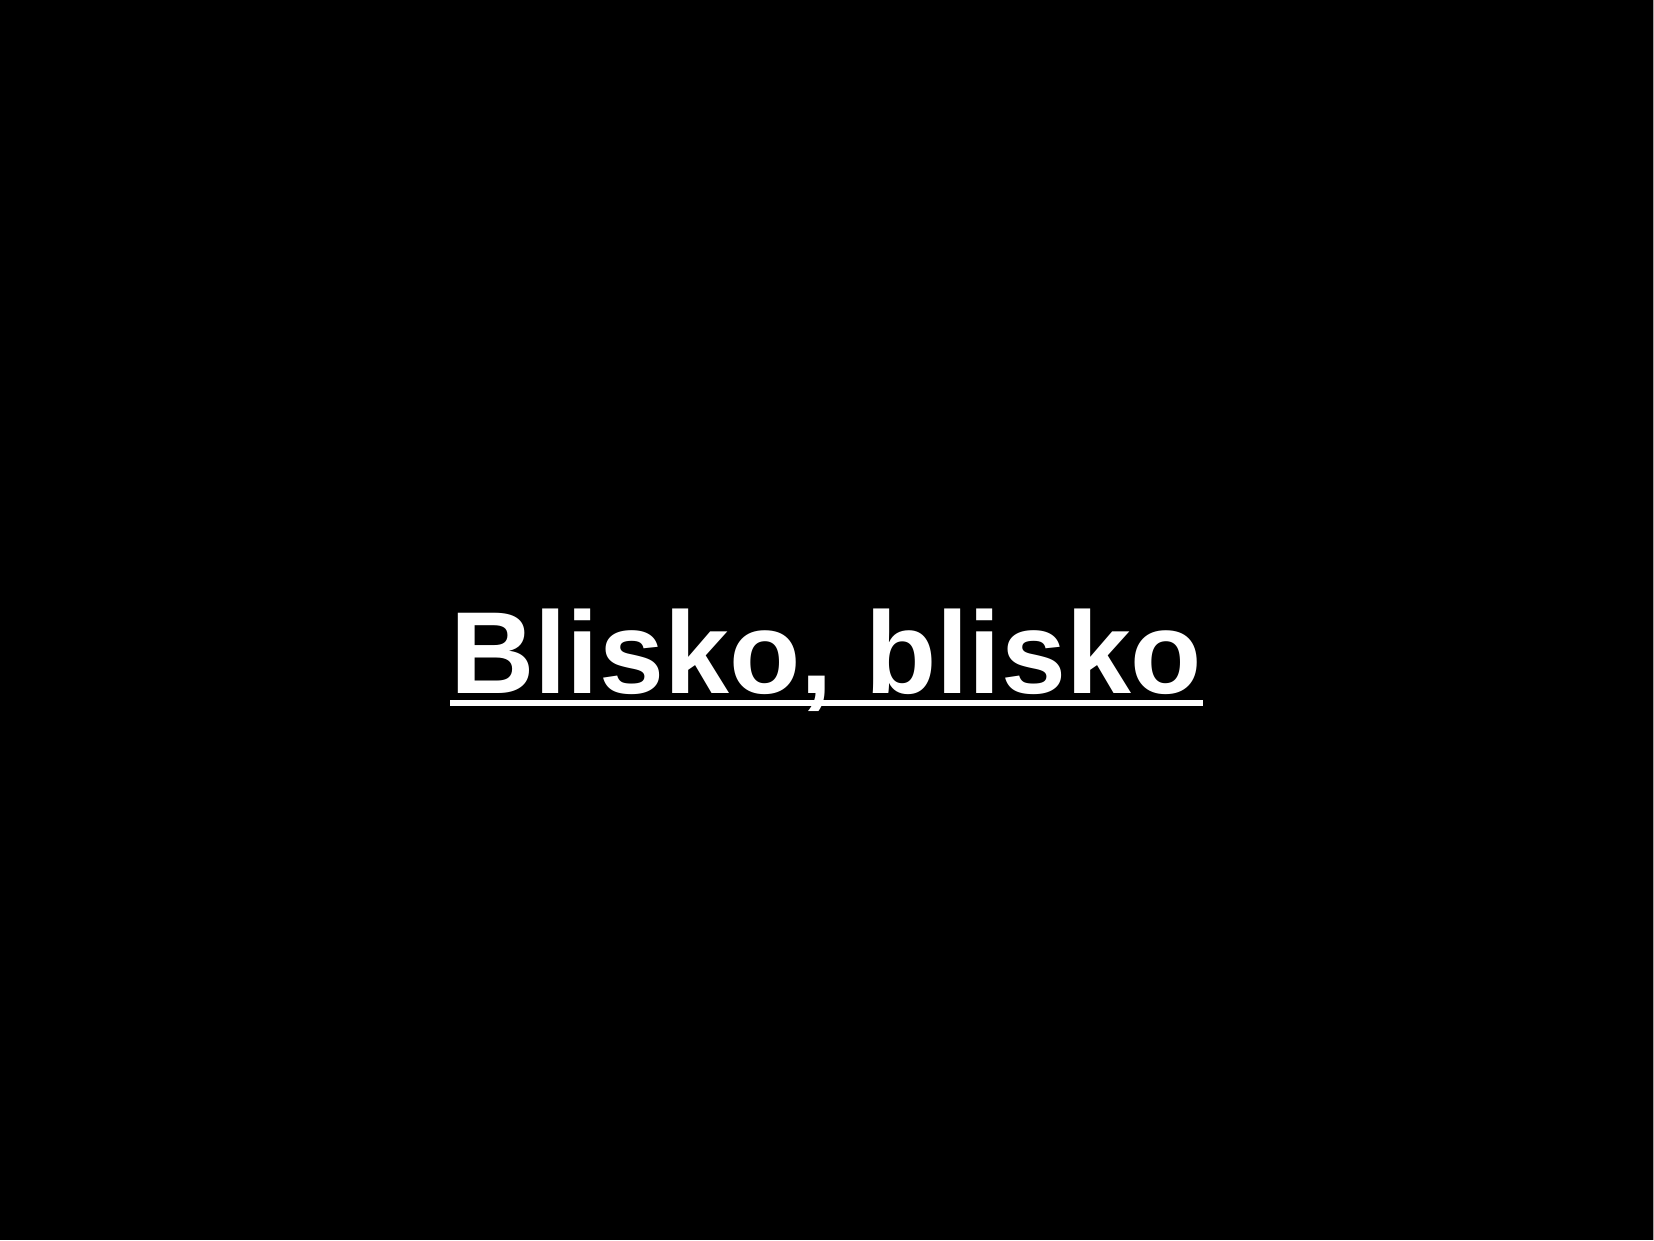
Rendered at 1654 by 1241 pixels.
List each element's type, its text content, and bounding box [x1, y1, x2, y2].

subtitle Blisko, blisko [0, 0, 1654, 1241]
